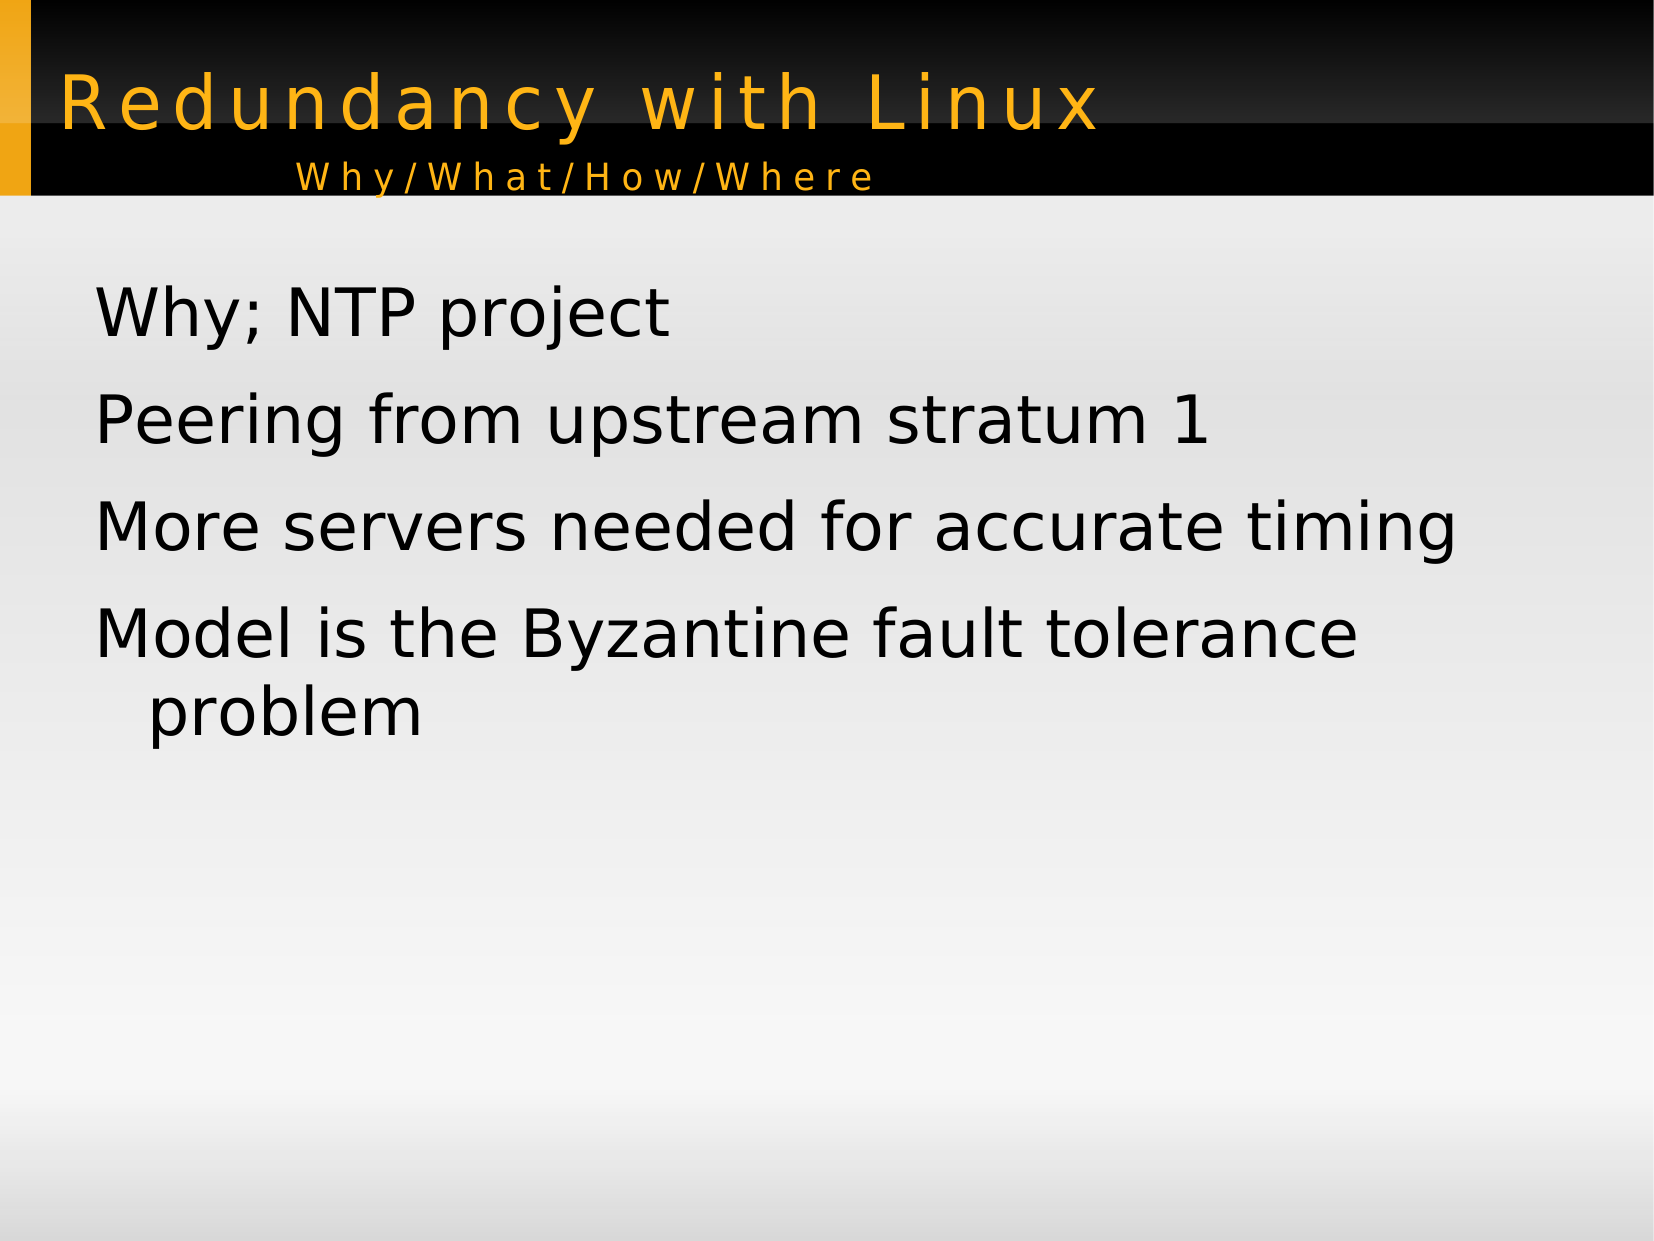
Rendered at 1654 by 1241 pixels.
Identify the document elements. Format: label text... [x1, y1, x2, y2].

title Why/What/How/Where [295, 118, 1063, 237]
list Why; NTP project Peering from upstream stratum 1 More servers needed for accurate timing Model is the Byzantine fault tolerance problem [76, 274, 1565, 1093]
picture [0, 0, 1654, 1241]
title Redundancy with Linux [59, 29, 1270, 178]
